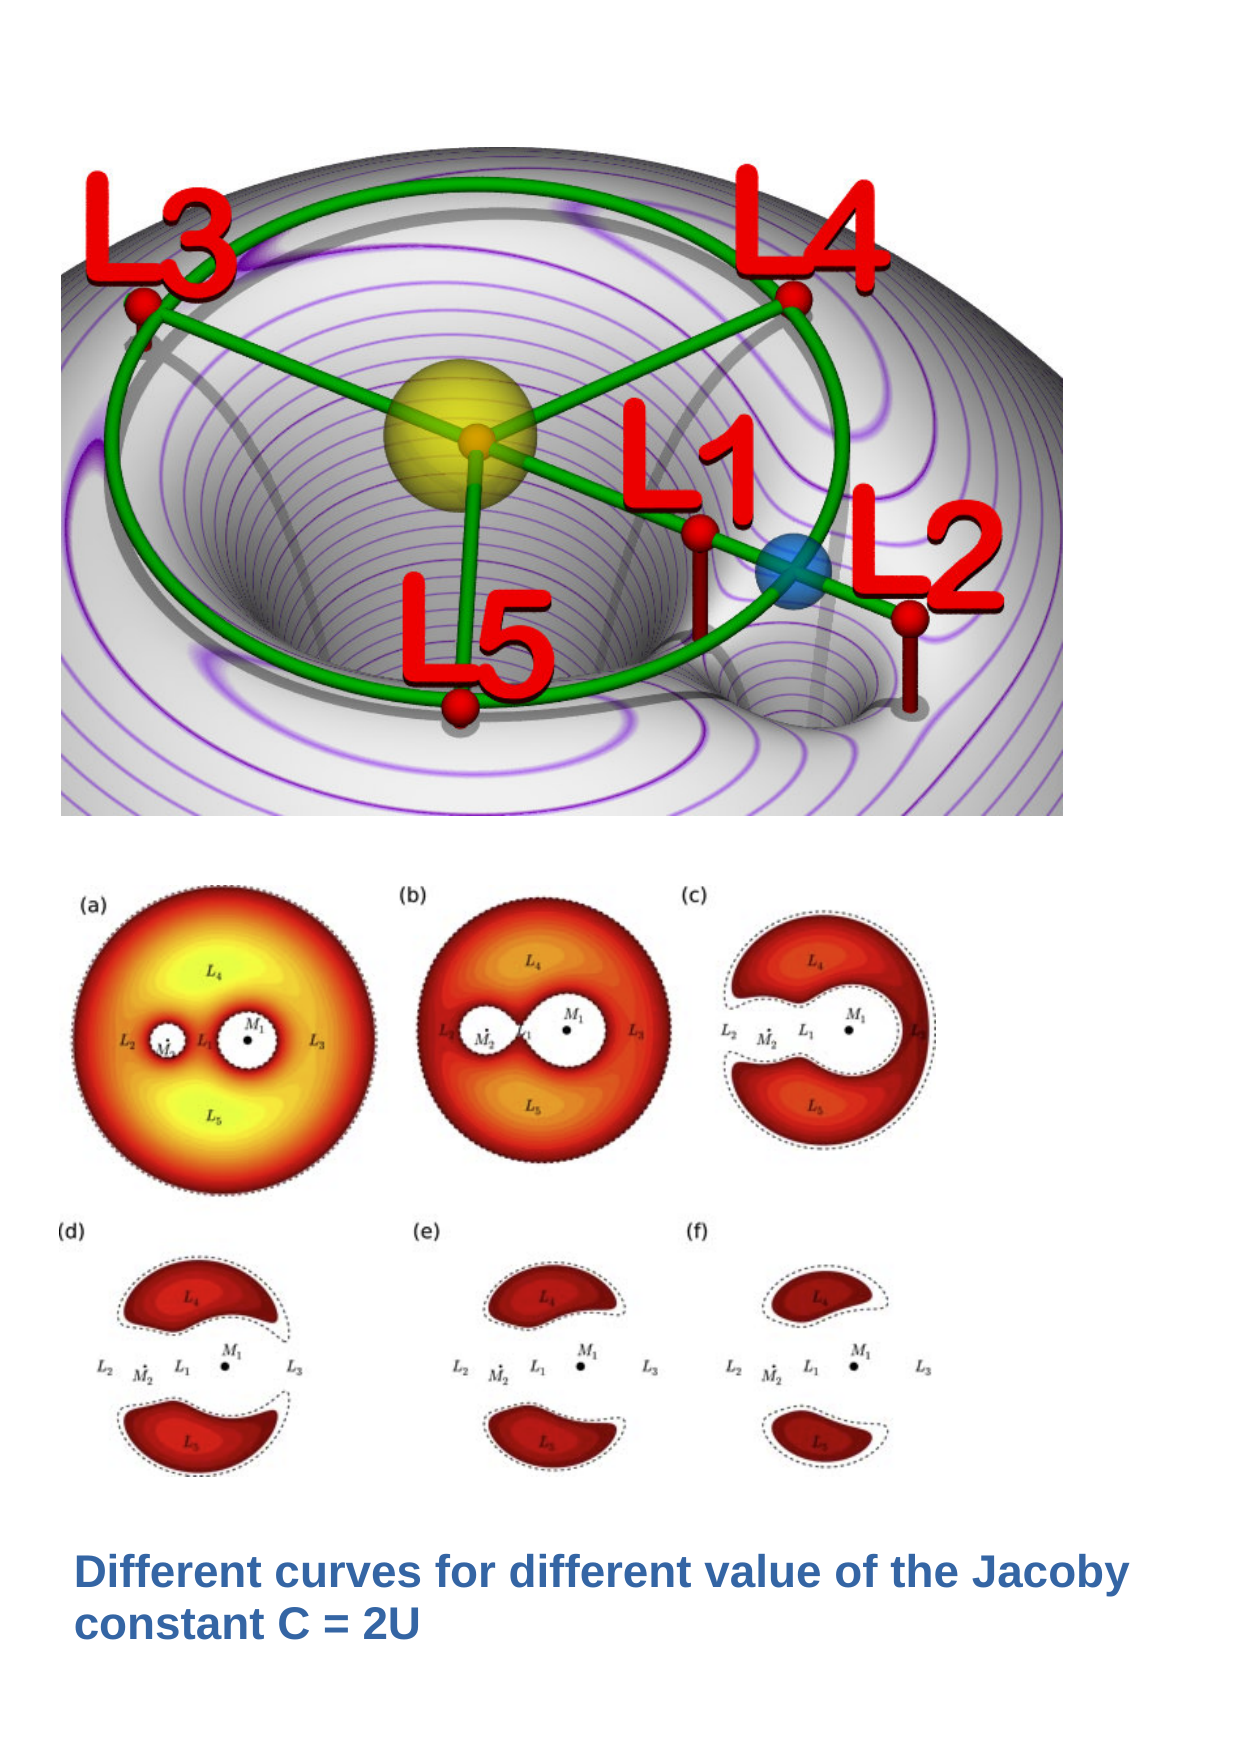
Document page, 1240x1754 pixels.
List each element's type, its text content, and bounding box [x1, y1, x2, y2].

picture [61, 147, 1063, 816]
picture [59, 885, 936, 1477]
text_box Different curves for different value of the Jacoby constant C = 2U [59, 1539, 1181, 1754]
